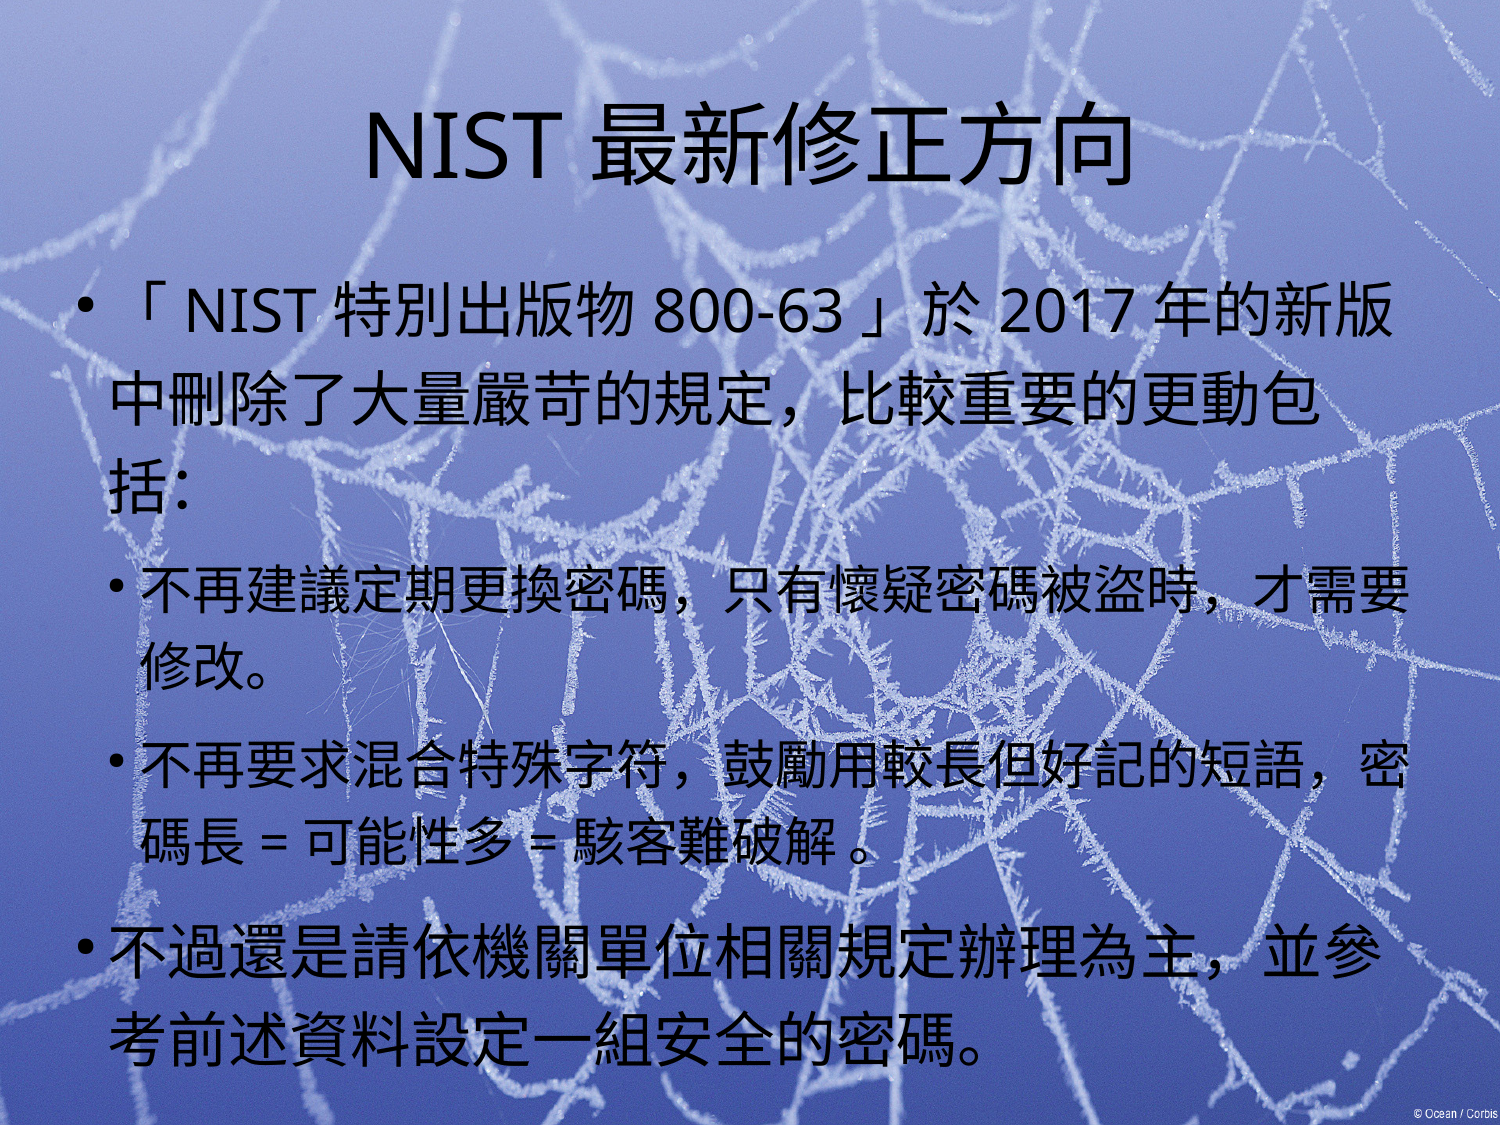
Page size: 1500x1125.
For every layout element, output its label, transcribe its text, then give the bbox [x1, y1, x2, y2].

title NIST最新修正方向 [75, 45, 1425, 233]
list 「NIST特別出版物800-63」於2017年的新版中刪除了大量嚴苛的規定，比較重要的更動包括： 不再建議定期更換密碼，只有懷疑密碼被盜時，才需要修改。 不再要求混合特殊字符，鼓勵用較長但好記的短語，密碼長=可能性多=駭客難破解 。 不過還是請依機關單位相關規定辦理為主，並參考前述資料設定一組安全的密碼。 [75, 262, 1425, 1083]
picture [0, 0, 1500, 1125]
